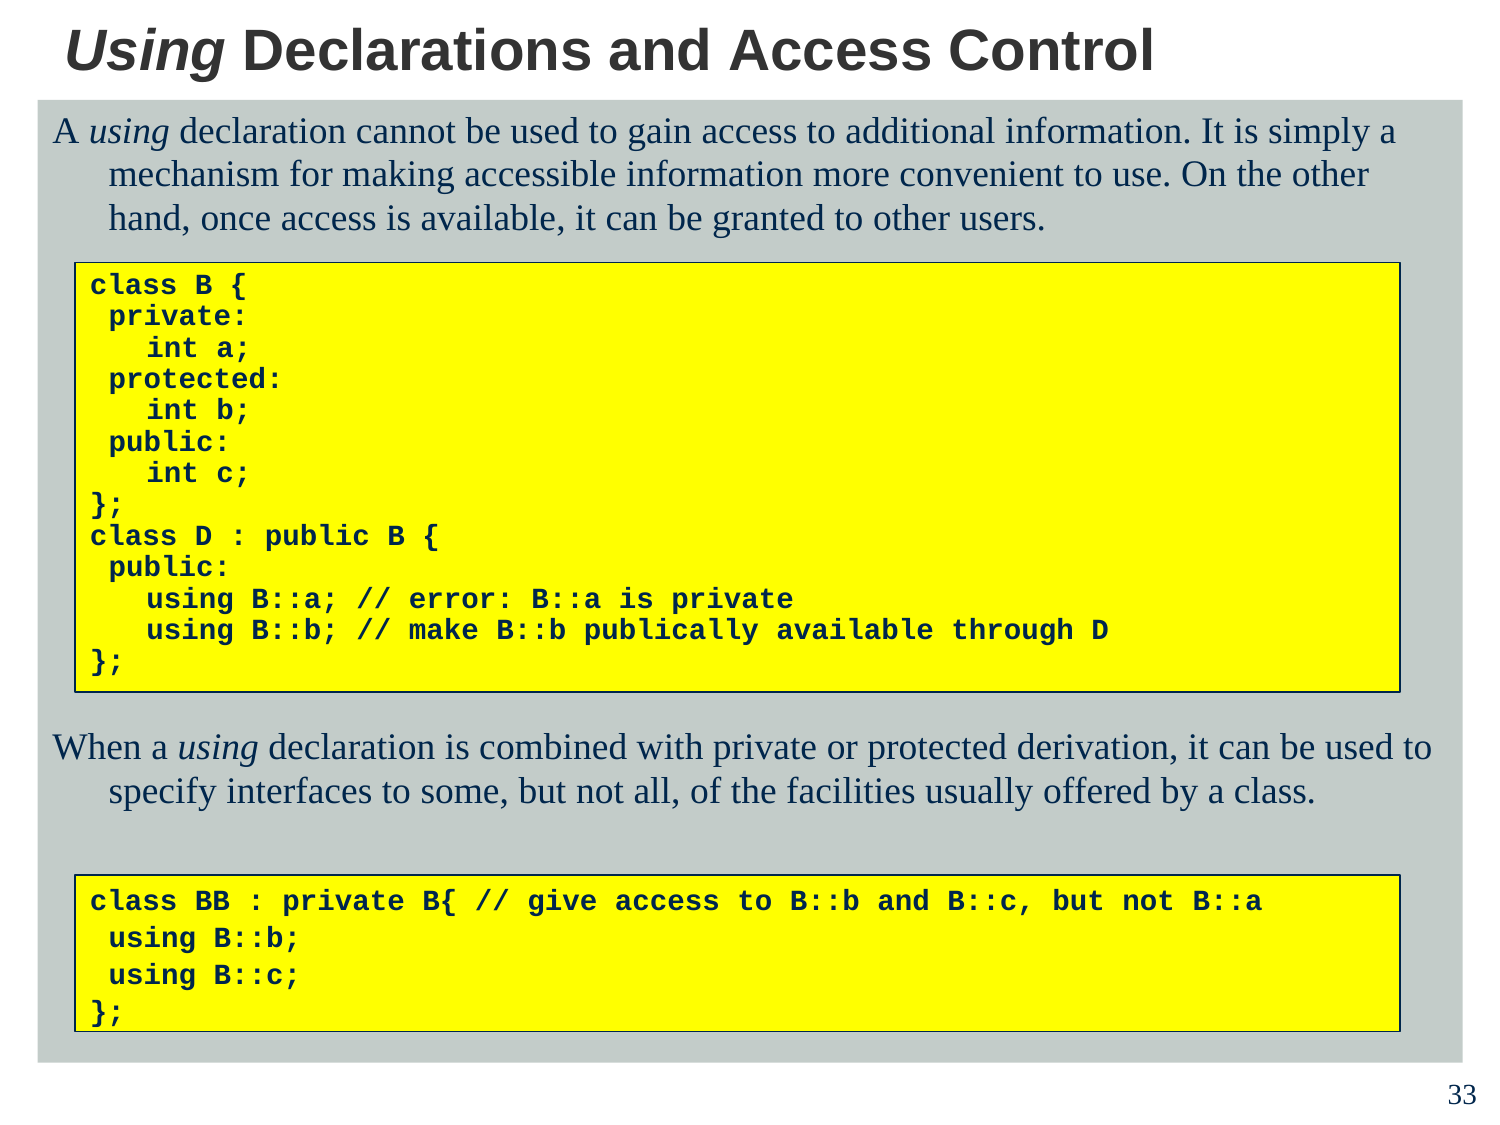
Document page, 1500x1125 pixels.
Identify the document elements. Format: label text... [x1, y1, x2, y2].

list A using declaration cannot be used to gain access to additional information. It is simply a mechanism for making accessible information more convenient to use. On the other hand, once access is available, it can be granted to other users. When a using declaration is combined with private or protected derivation, it can be used to specify interfaces to some, but not all, of the facilities usually offered by a class. [37, 99, 1463, 1063]
text_box class B { private: int a; protected: int b; public: int c; }; class D : public B { public: using B::a; // error: B::a is private using B::b; // make B::b publically available through D }; [75, 262, 1401, 693]
text_box class BB : private B{ // give access to B::b and B::c, but not B::a using B::b; using B::c; }; [75, 875, 1401, 1037]
title Using Declarations and Access Control [50, 0, 1450, 91]
